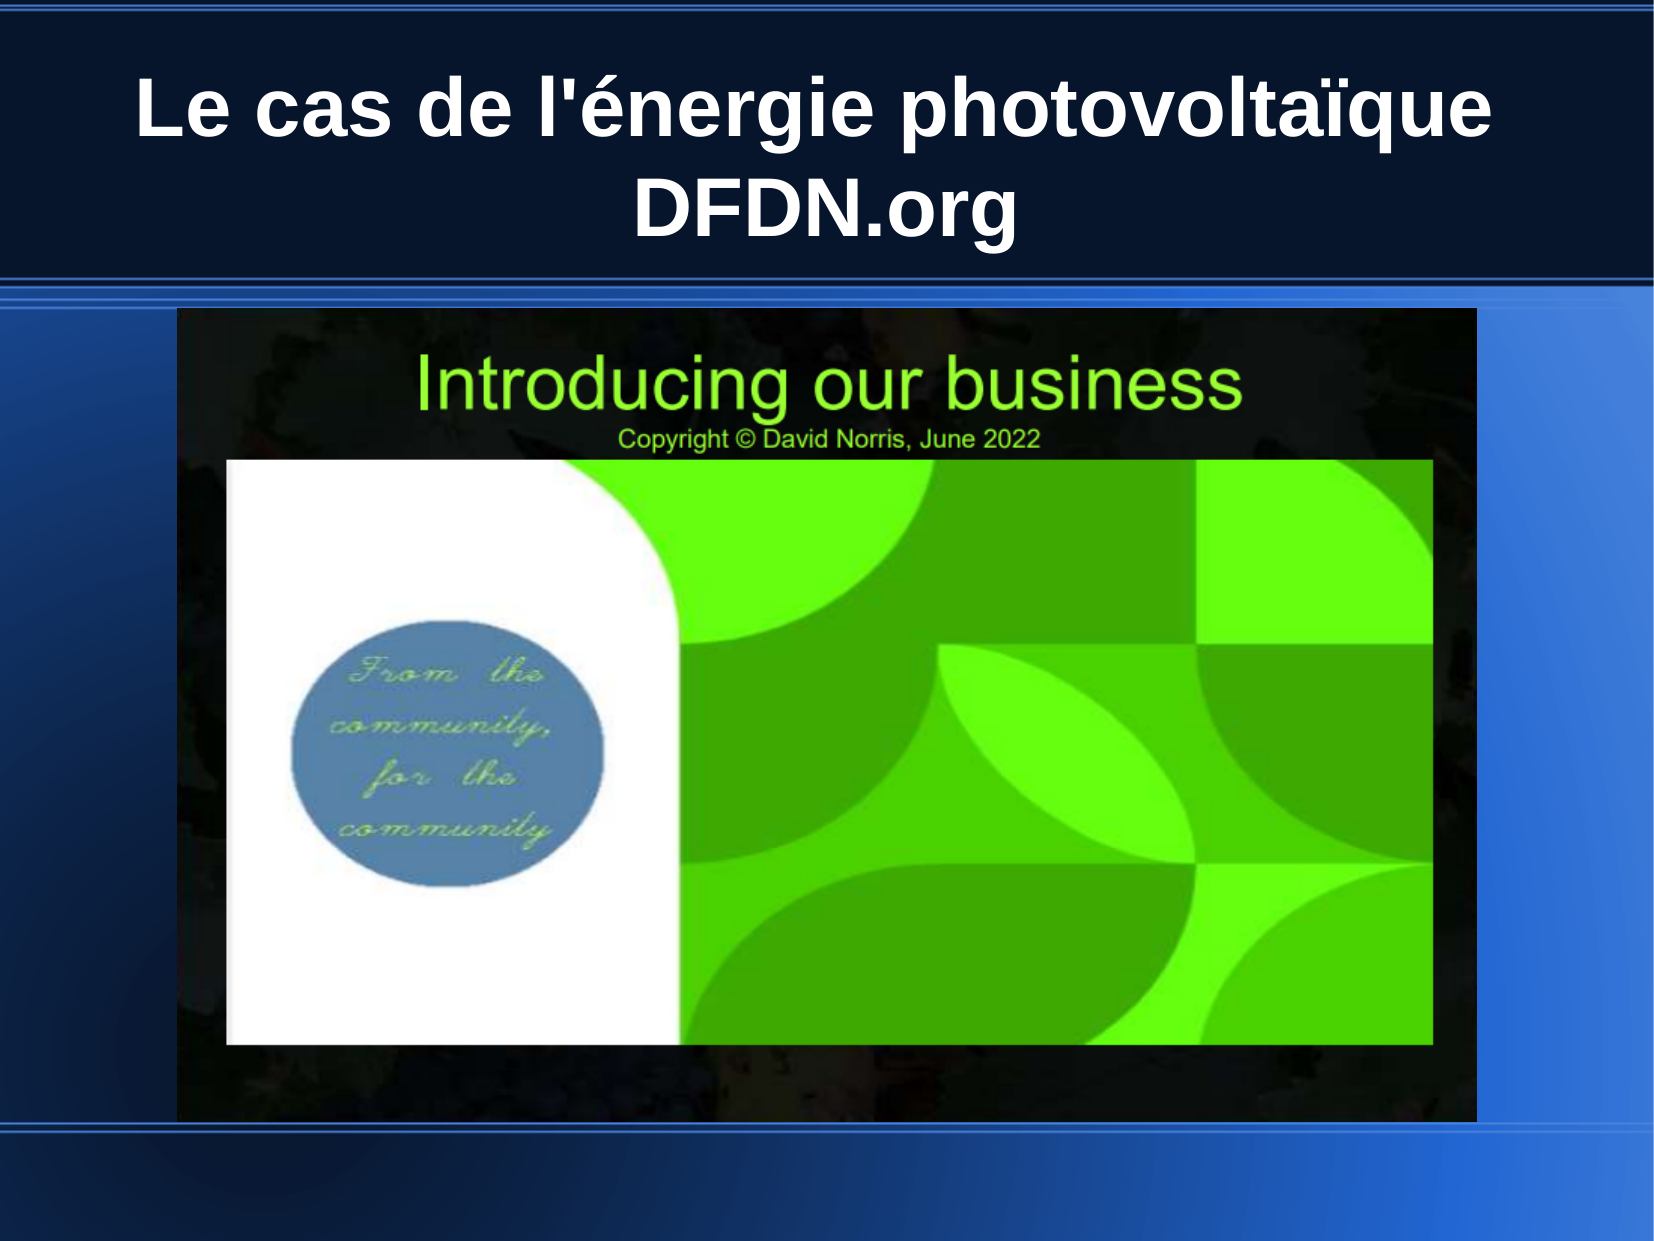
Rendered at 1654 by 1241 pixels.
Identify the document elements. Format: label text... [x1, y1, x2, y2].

subtitle [82, 290, 1571, 1109]
picture [0, 0, 1654, 1241]
title Le cas de l'énergie photovoltaïque DFDN.org [82, 49, 1571, 257]
